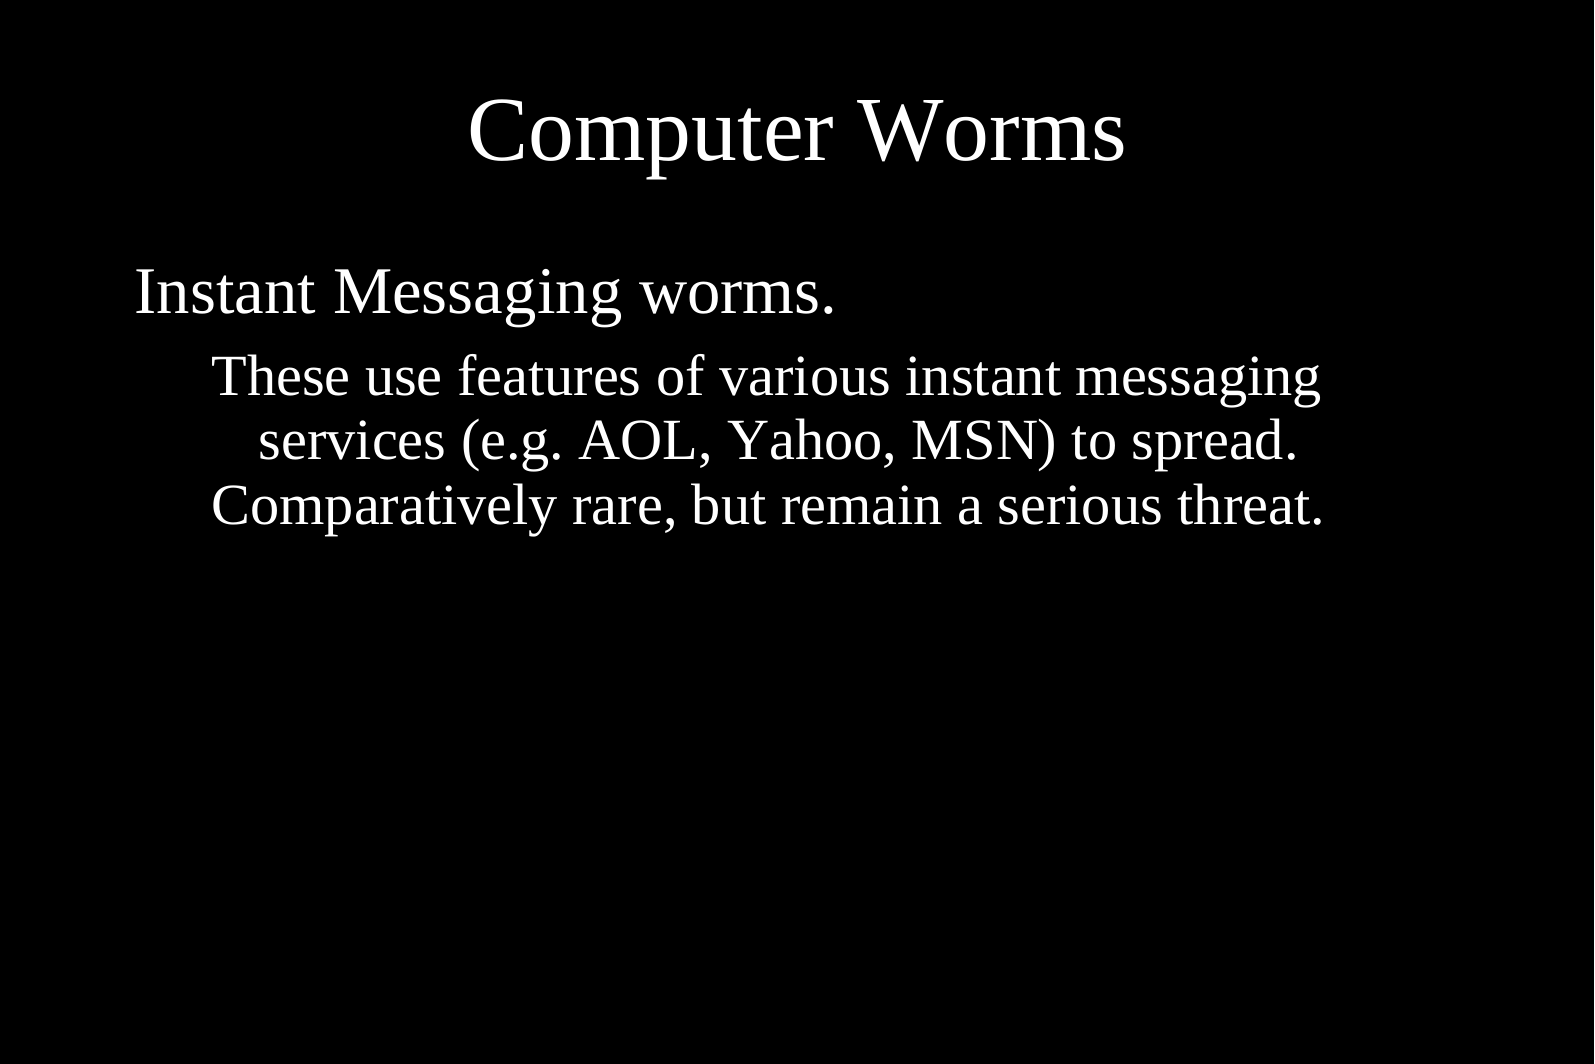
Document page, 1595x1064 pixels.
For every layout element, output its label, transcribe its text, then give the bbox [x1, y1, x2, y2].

list Instant Messaging worms. These use features of various instant messaging services (e.g. AOL, Yahoo, MSN) to spread. Comparatively rare, but remain a serious threat. [117, 254, 1479, 1064]
title Computer Worms [117, 40, 1479, 219]
